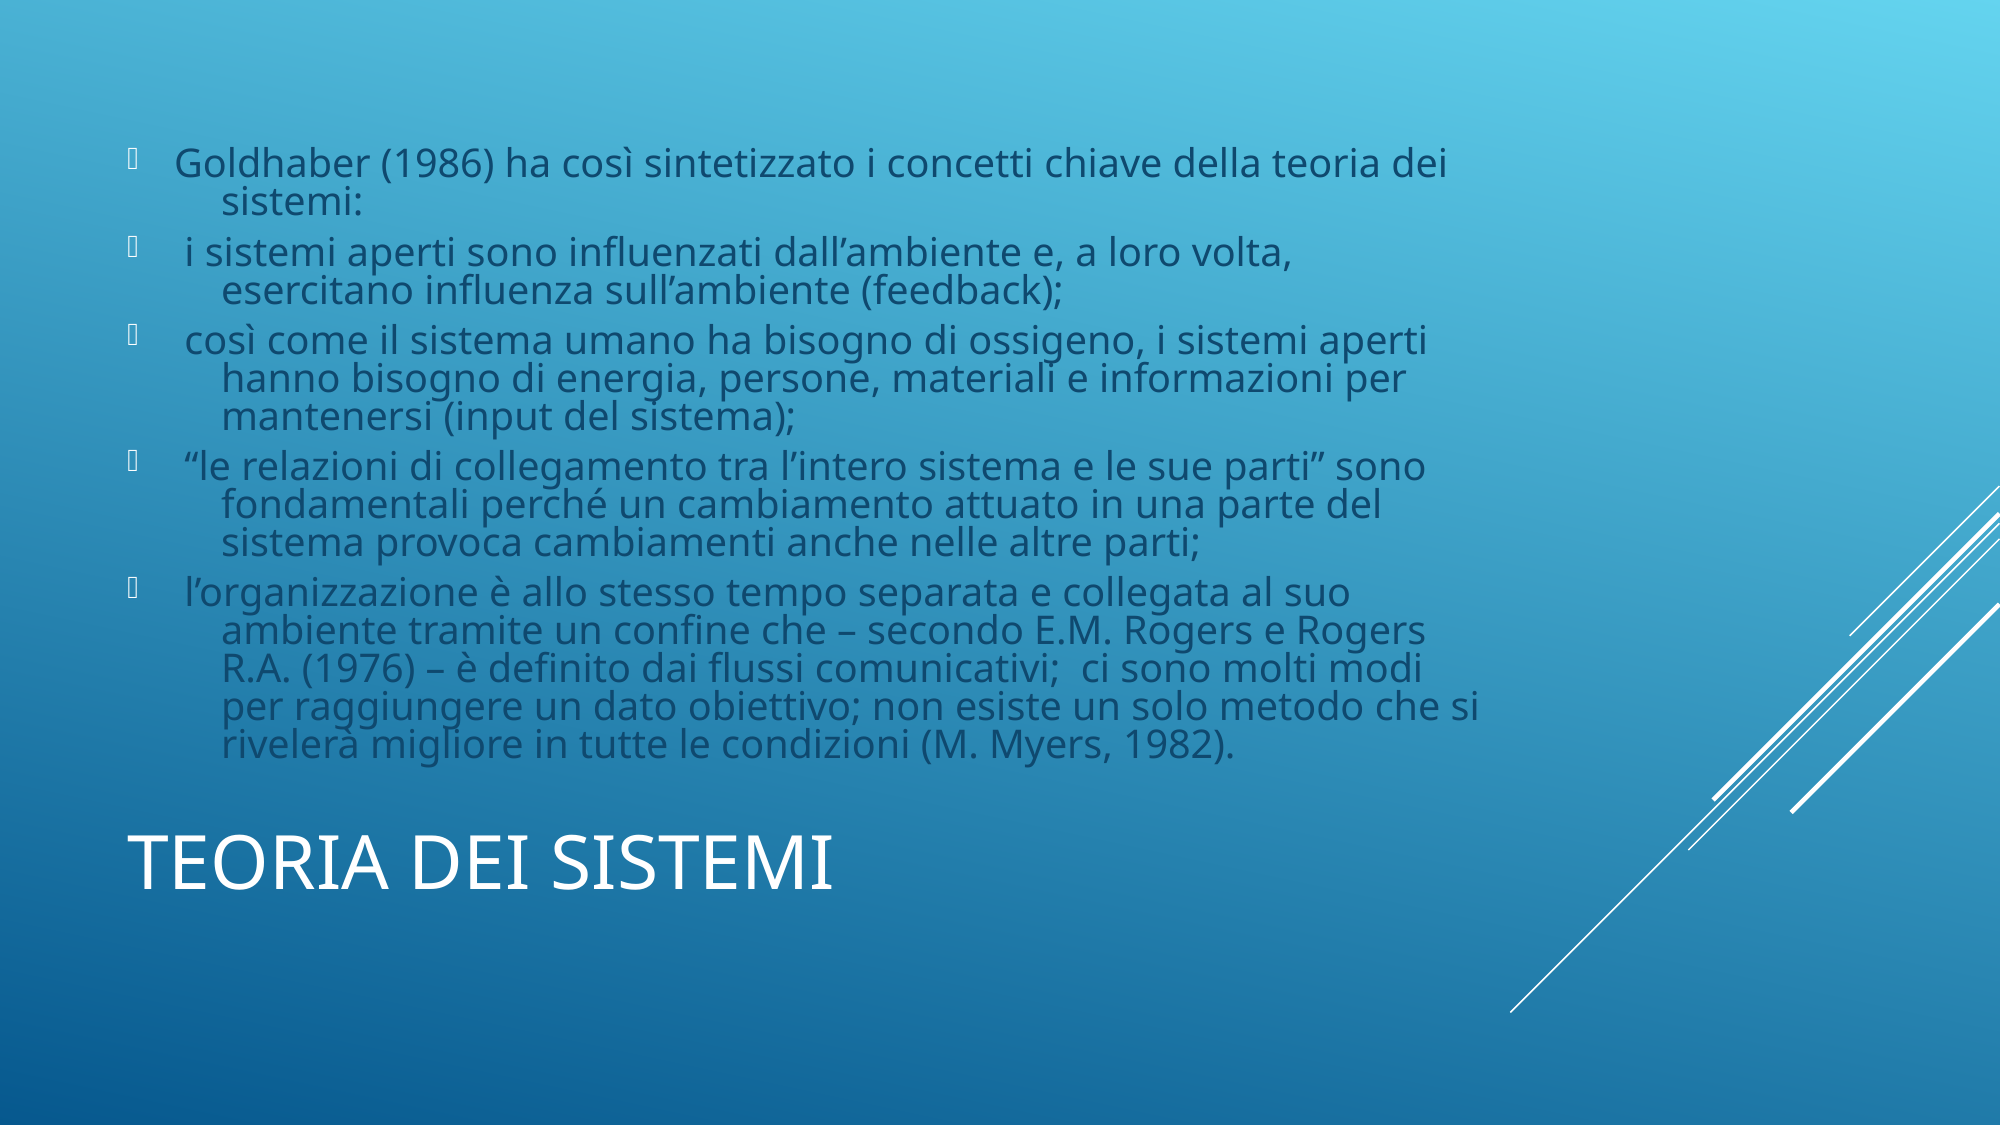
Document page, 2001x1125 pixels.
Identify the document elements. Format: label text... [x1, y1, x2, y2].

title Teoria dei sistemi [112, 801, 1513, 984]
list Goldhaber (1986) ha così sintetizzato i concetti chiave della teoria dei sistemi:  i sistemi aperti sono influenzati dall’ambiente e, a loro volta, esercitano influenza sull’ambiente (feedback);  così come il sistema umano ha bisogno di ossigeno, i sistemi aperti hanno bisogno di energia, persone, materiali e informazioni per mantenersi (input del sistema);  “le relazioni di collegamento tra l’intero sistema e le sue parti” sono fondamentali perché un cambiamento attuato in una parte del sistema provoca cambiamenti anche nelle altre parti;  l’organizzazione è allo stesso tempo separata e collegata al suo ambiente tramite un confine che – secondo E.M. Rogers e Rogers R.A. (1976) – è definito dai flussi comunicativi;  ci sono molti modi per raggiungere un dato obiettivo; non esiste un solo metodo che si rivelerà migliore in tutte le condizioni (M. Myers, 1982). [112, 112, 1513, 801]
